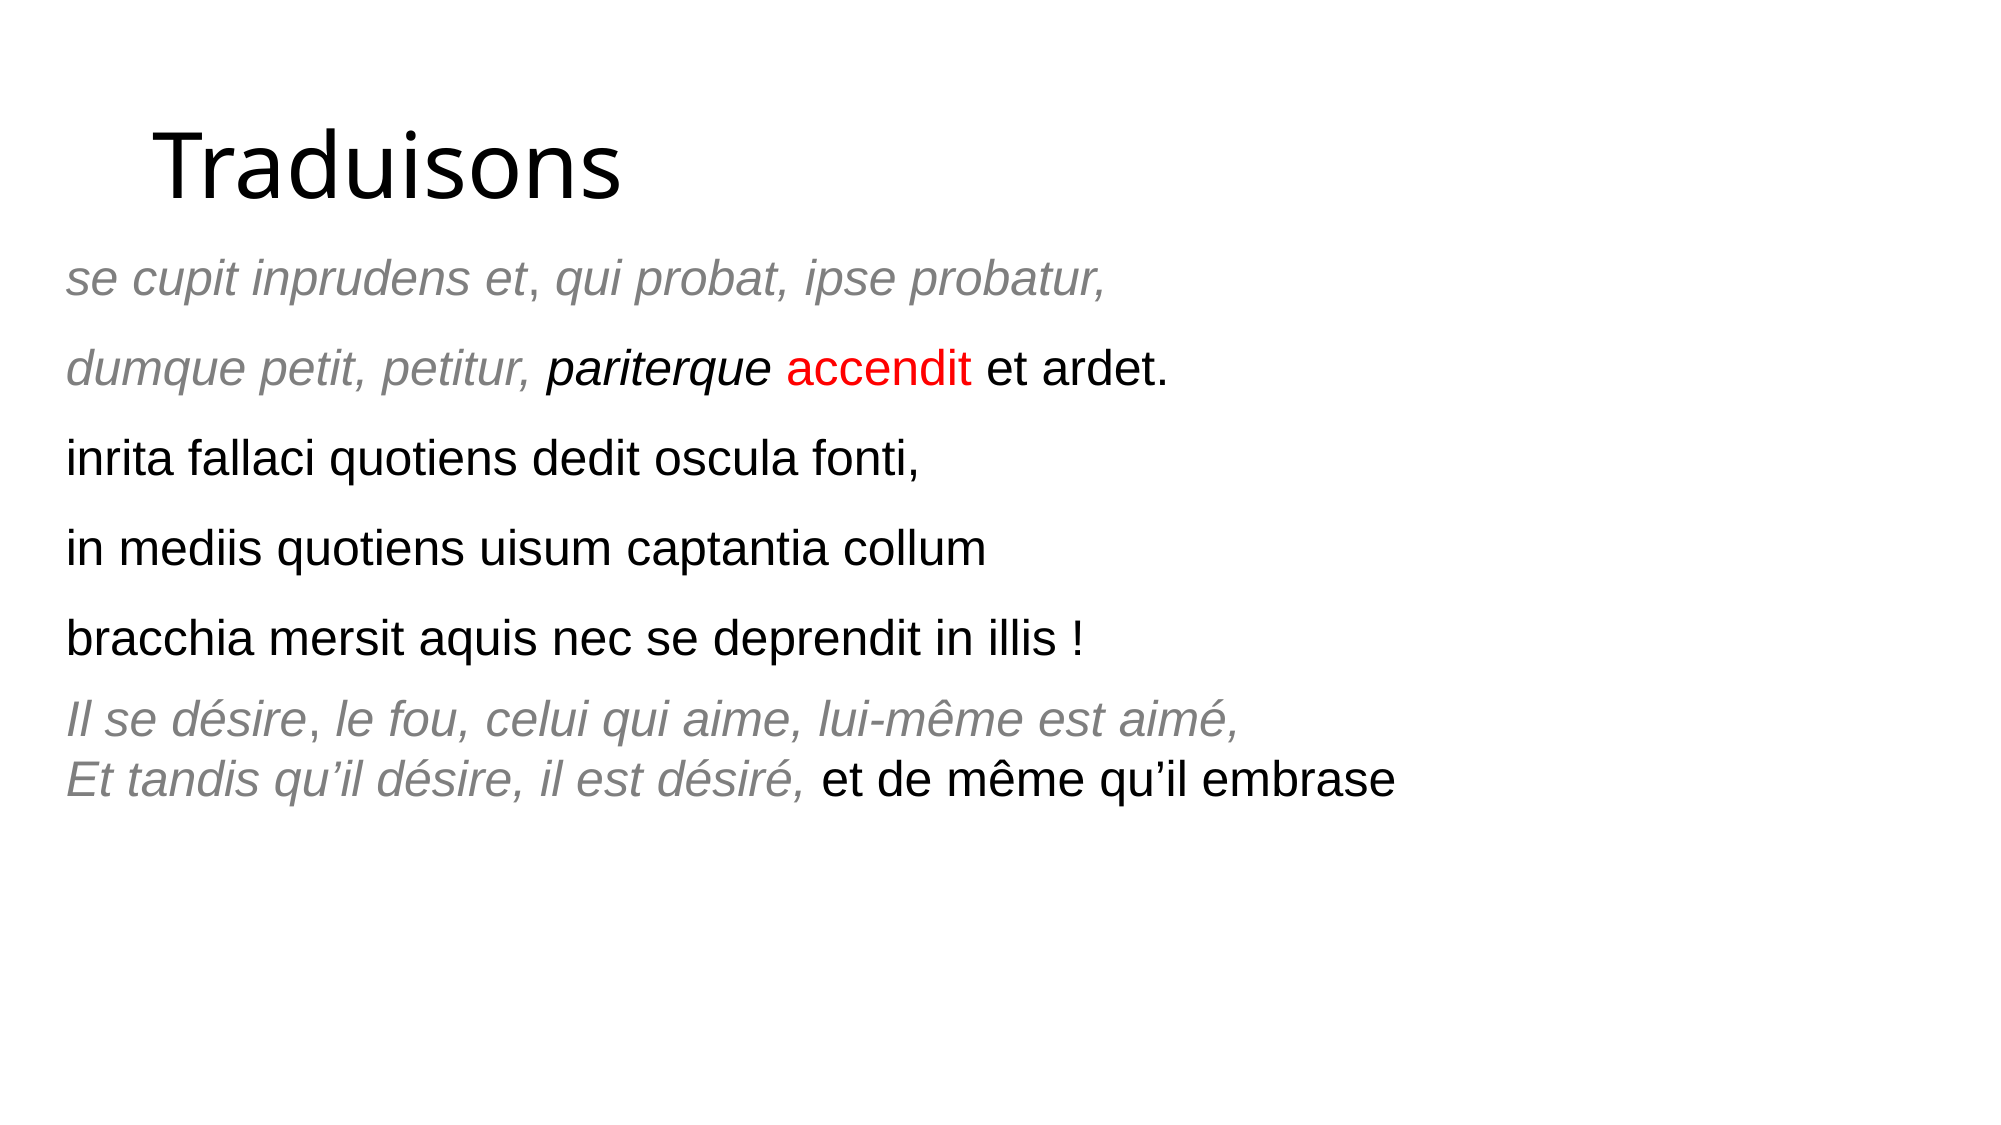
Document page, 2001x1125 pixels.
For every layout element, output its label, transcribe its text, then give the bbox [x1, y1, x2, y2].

title Traduisons [137, 59, 1863, 207]
list se cupit inprudens et, qui probat, ipse probatur, dumque petit, petitur, pariterque accendit et ardet. inrita fallaci quotiens dedit oscula fonti, in mediis quotiens uisum captantia collum bracchia mersit aquis nec se deprendit in illis ! Il se désire, le fou, celui qui aime, lui-même est aimé, Et tandis qu’il désire, il est désiré, et de même qu’il embrase [50, 207, 2000, 1083]
